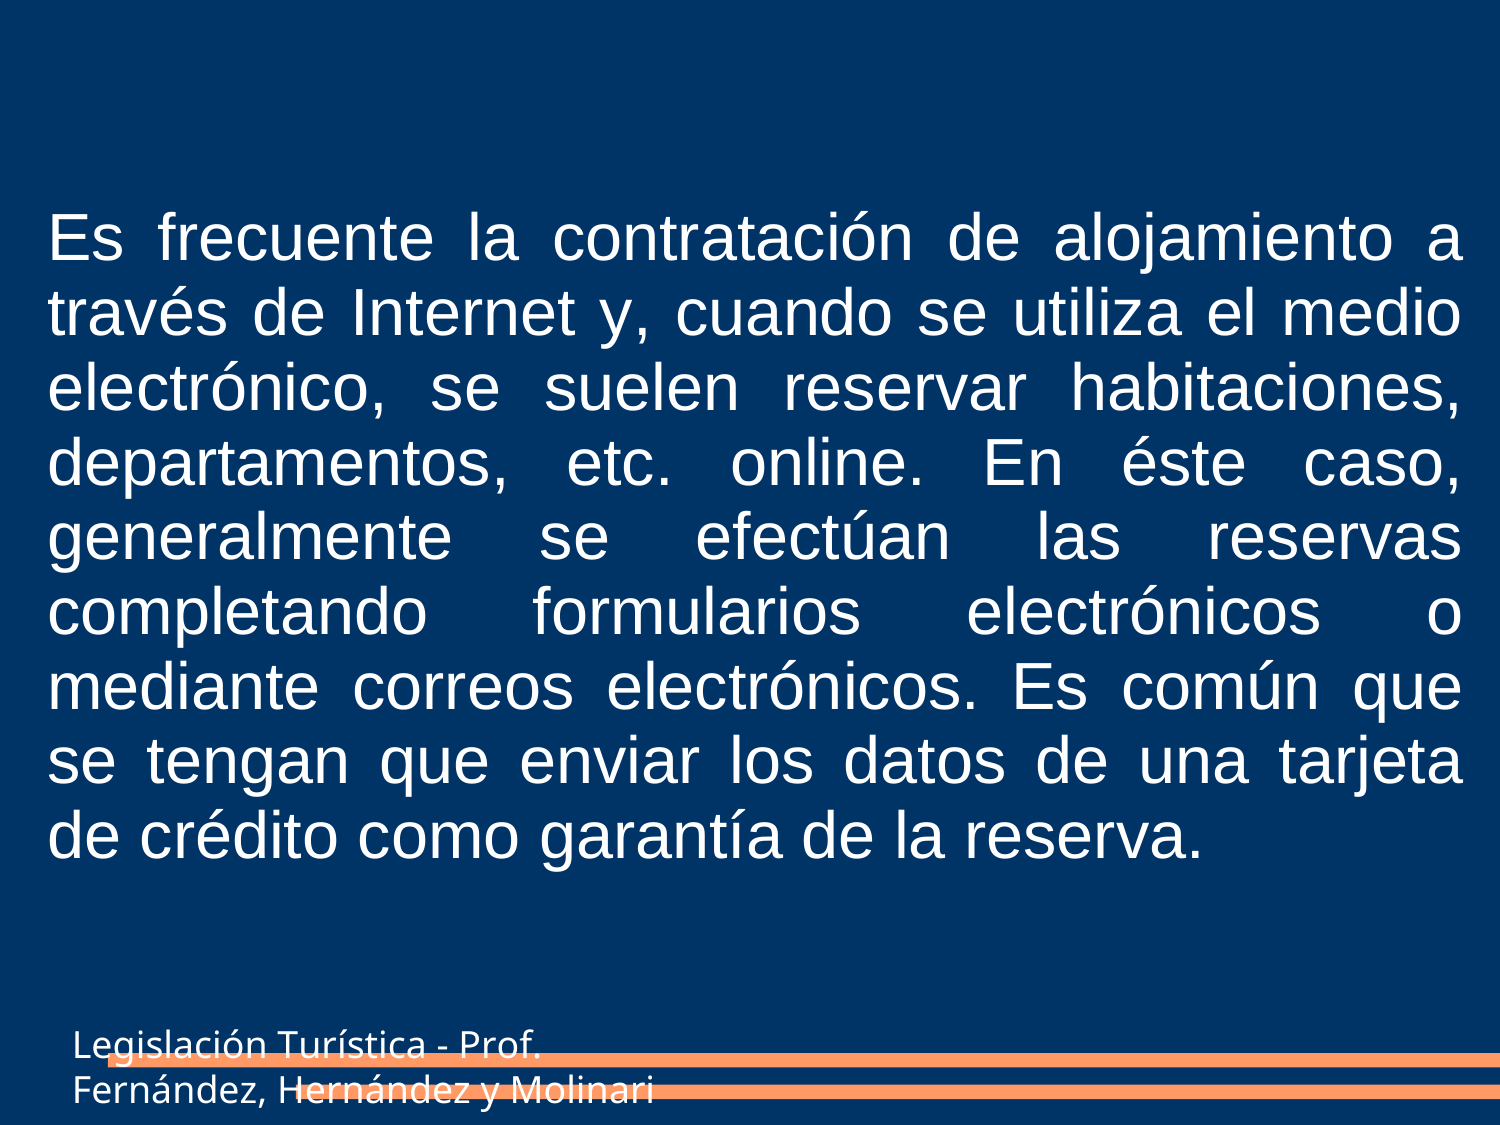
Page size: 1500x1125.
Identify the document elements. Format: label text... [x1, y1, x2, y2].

subtitle Es frecuente la contratación de alojamiento a través de Internet y, cuando se utiliza el medio electrónico, se suelen reservar habitaciones, departamentos, etc. online. En éste caso, generalmente se efectúan las reservas completando formularios electrónicos o mediante correos electrónicos. Es común que se tengan que enviar los datos de una tarjeta de crédito como garantía de la reserva. [47, 57, 1465, 1016]
footer Legislación Turística - Prof. Fernández, Hernández y Molinari [57, 1016, 756, 1063]
